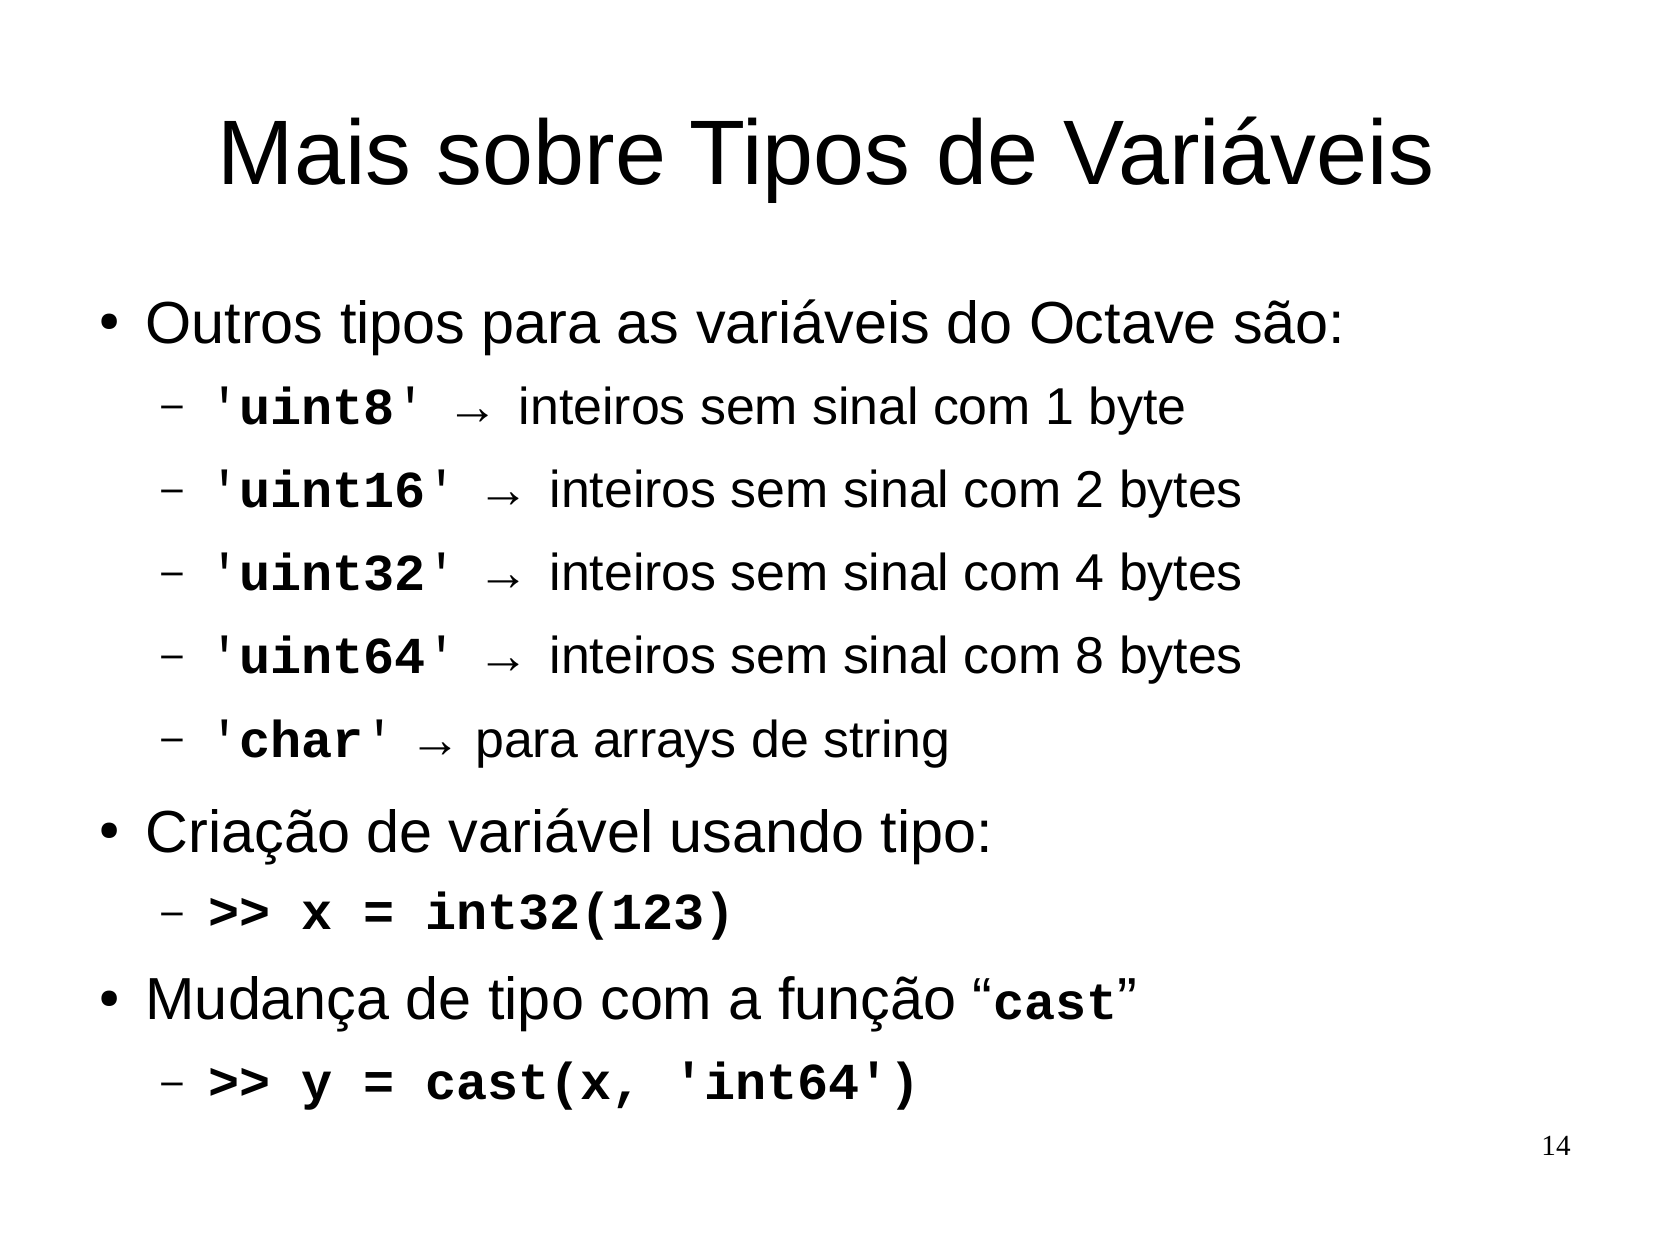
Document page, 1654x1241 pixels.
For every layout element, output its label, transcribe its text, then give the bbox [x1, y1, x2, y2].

list Outros tipos para as variáveis do Octave são: 'uint8' → inteiros sem sinal com 1 byte 'uint16' → inteiros sem sinal com 2 bytes 'uint32' → inteiros sem sinal com 4 bytes 'uint64' → inteiros sem sinal com 8 bytes 'char' → para arrays de string Criação de variável usando tipo: >> x = int32(123) Mudança de tipo com a função “cast” >> y = cast(x, 'int64') [82, 290, 1571, 1123]
title Mais sobre Tipos de Variáveis [82, 49, 1571, 257]
